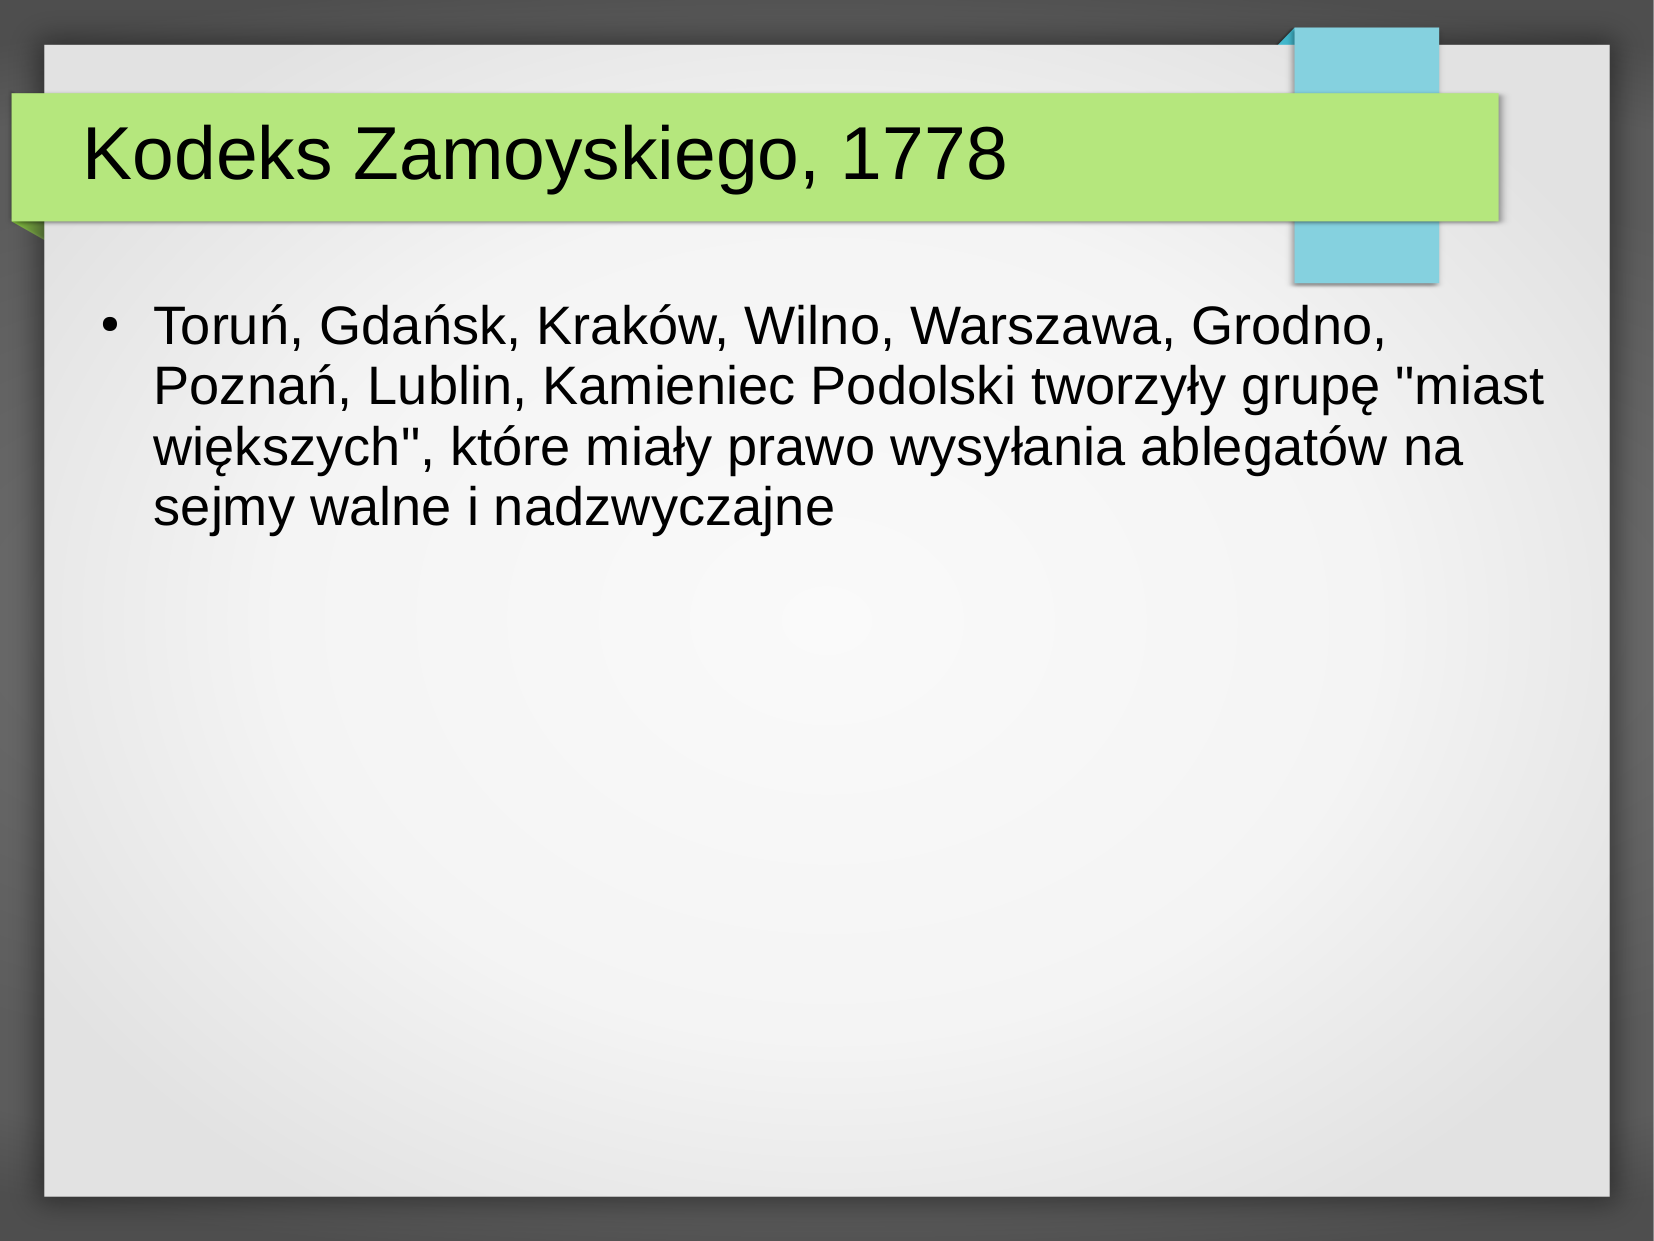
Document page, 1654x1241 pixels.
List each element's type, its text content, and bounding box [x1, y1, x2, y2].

list Toruń, Gdańsk, Kraków, Wilno, Warszawa, Grodno, Poznań, Lublin, Kamieniec Podolski tworzyły grupę "miast większych", które miały prawo wysyłania ablegatów na sejmy walne i nadzwyczajne [82, 295, 1571, 1015]
title Kodeks Zamoyskiego, 1778 [82, 94, 1264, 213]
picture [0, 0, 1654, 1241]
